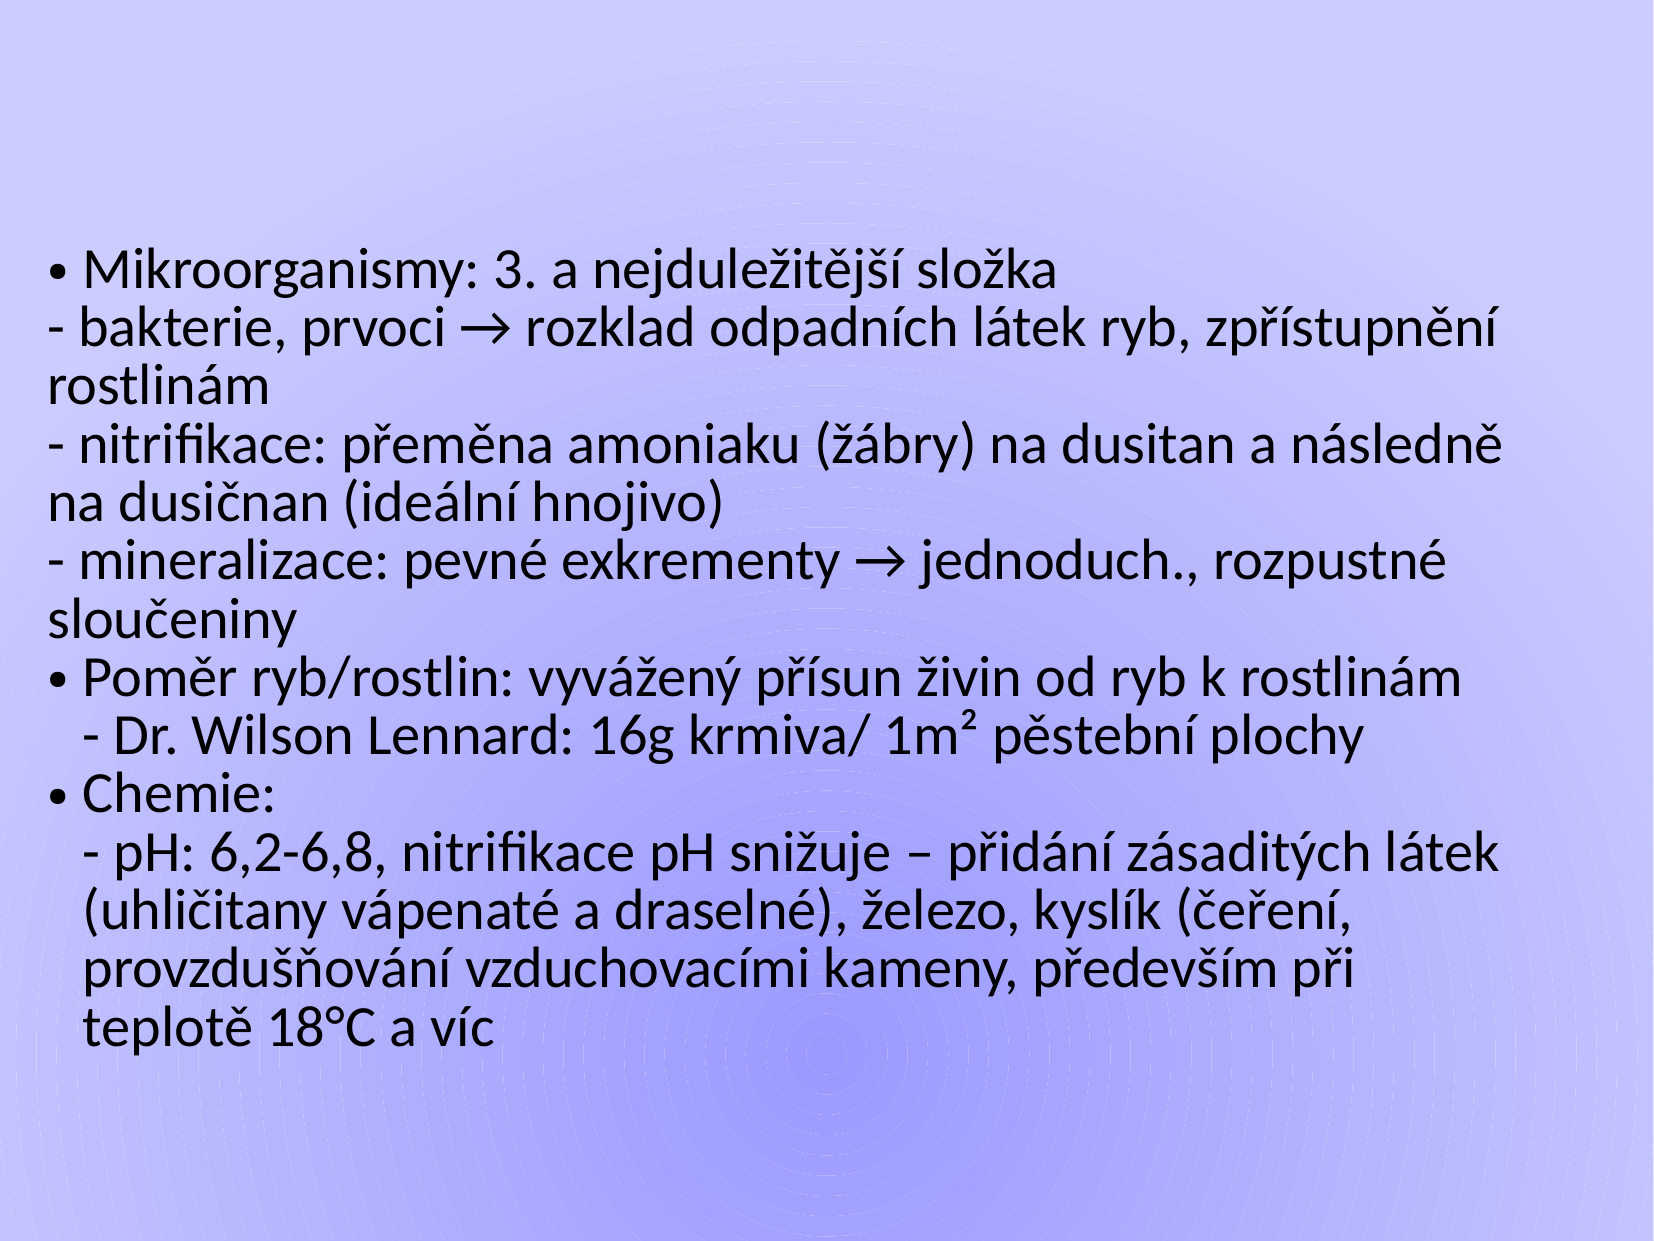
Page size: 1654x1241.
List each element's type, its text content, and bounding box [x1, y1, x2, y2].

subtitle Mikroorganismy: 3. a nejduležitější složka - bakterie, prvoci → rozklad odpadních látek ryb, zpřístupnění rostlinám - nitrifikace: přeměna amoniaku (žábry) na dusitan a následně na dusičnan (ideální hnojivo) - mineralizace: pevné exkrementy → jednoduch., rozpustné sloučeniny Poměr ryb/rostlin: vyvážený přísun živin od ryb k rostlinám - Dr. Wilson Lennard: 16g krmiva/ 1m² pěstební plochy Chemie: - pH: 6,2-6,8, nitrifikace pH snižuje – přidání zásaditých látek (uhličitany vápenaté a draselné), železo, kyslík (čeření, provzdušňování vzduchovacími kameny, především při teplotě 18°C a víc [47, 153, 1536, 1241]
